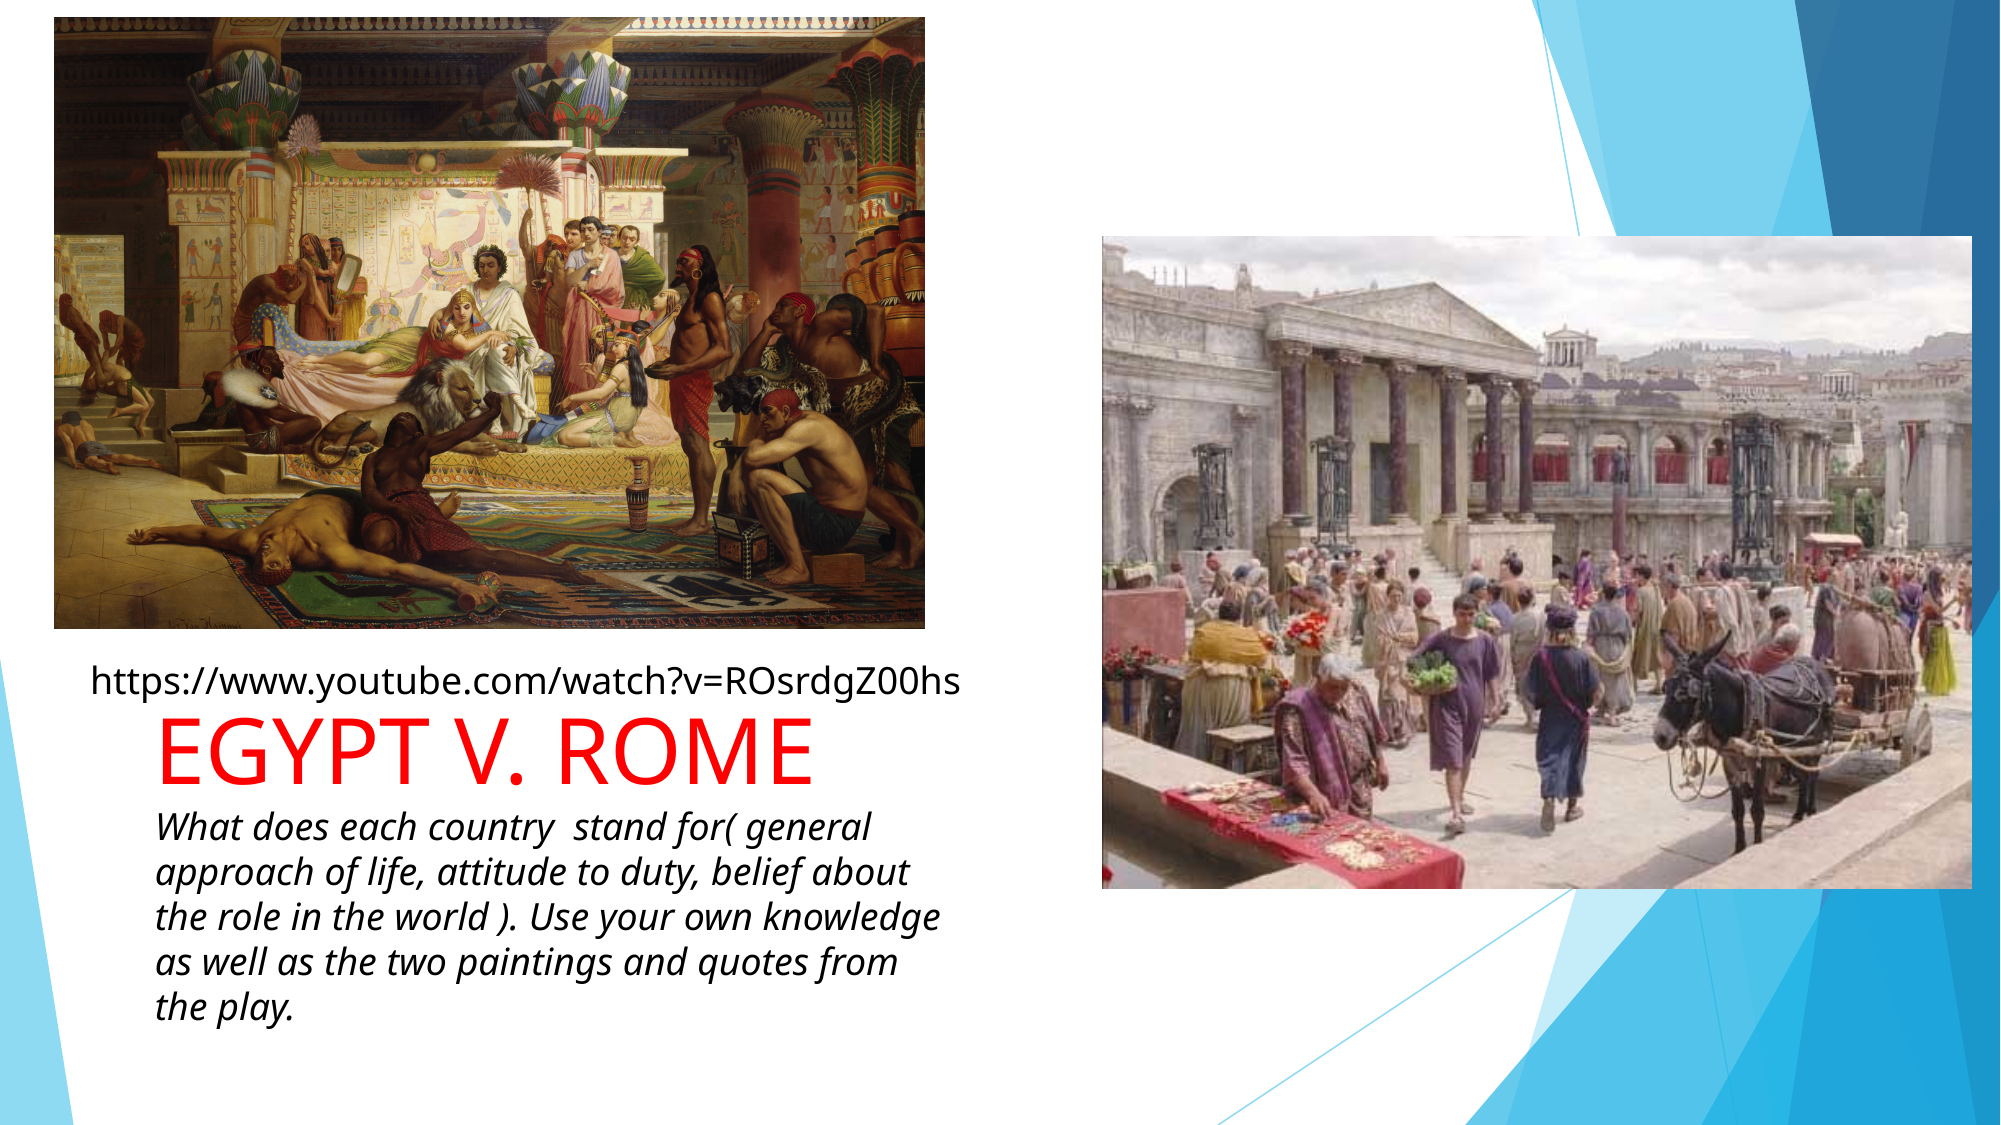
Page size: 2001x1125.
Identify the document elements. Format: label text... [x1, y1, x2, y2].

text_box https://www.youtube.com/watch?v=ROsrdgZ00hs [75, 649, 1077, 756]
text_box EGYPT V. ROME What does each country stand for( general approach of life, attitude to duty, belief about the role in the world ). Use your own knowledge as well as the two paintings and quotes from the play. [139, 756, 961, 1039]
picture [1102, 236, 1972, 889]
picture [54, 17, 925, 629]
